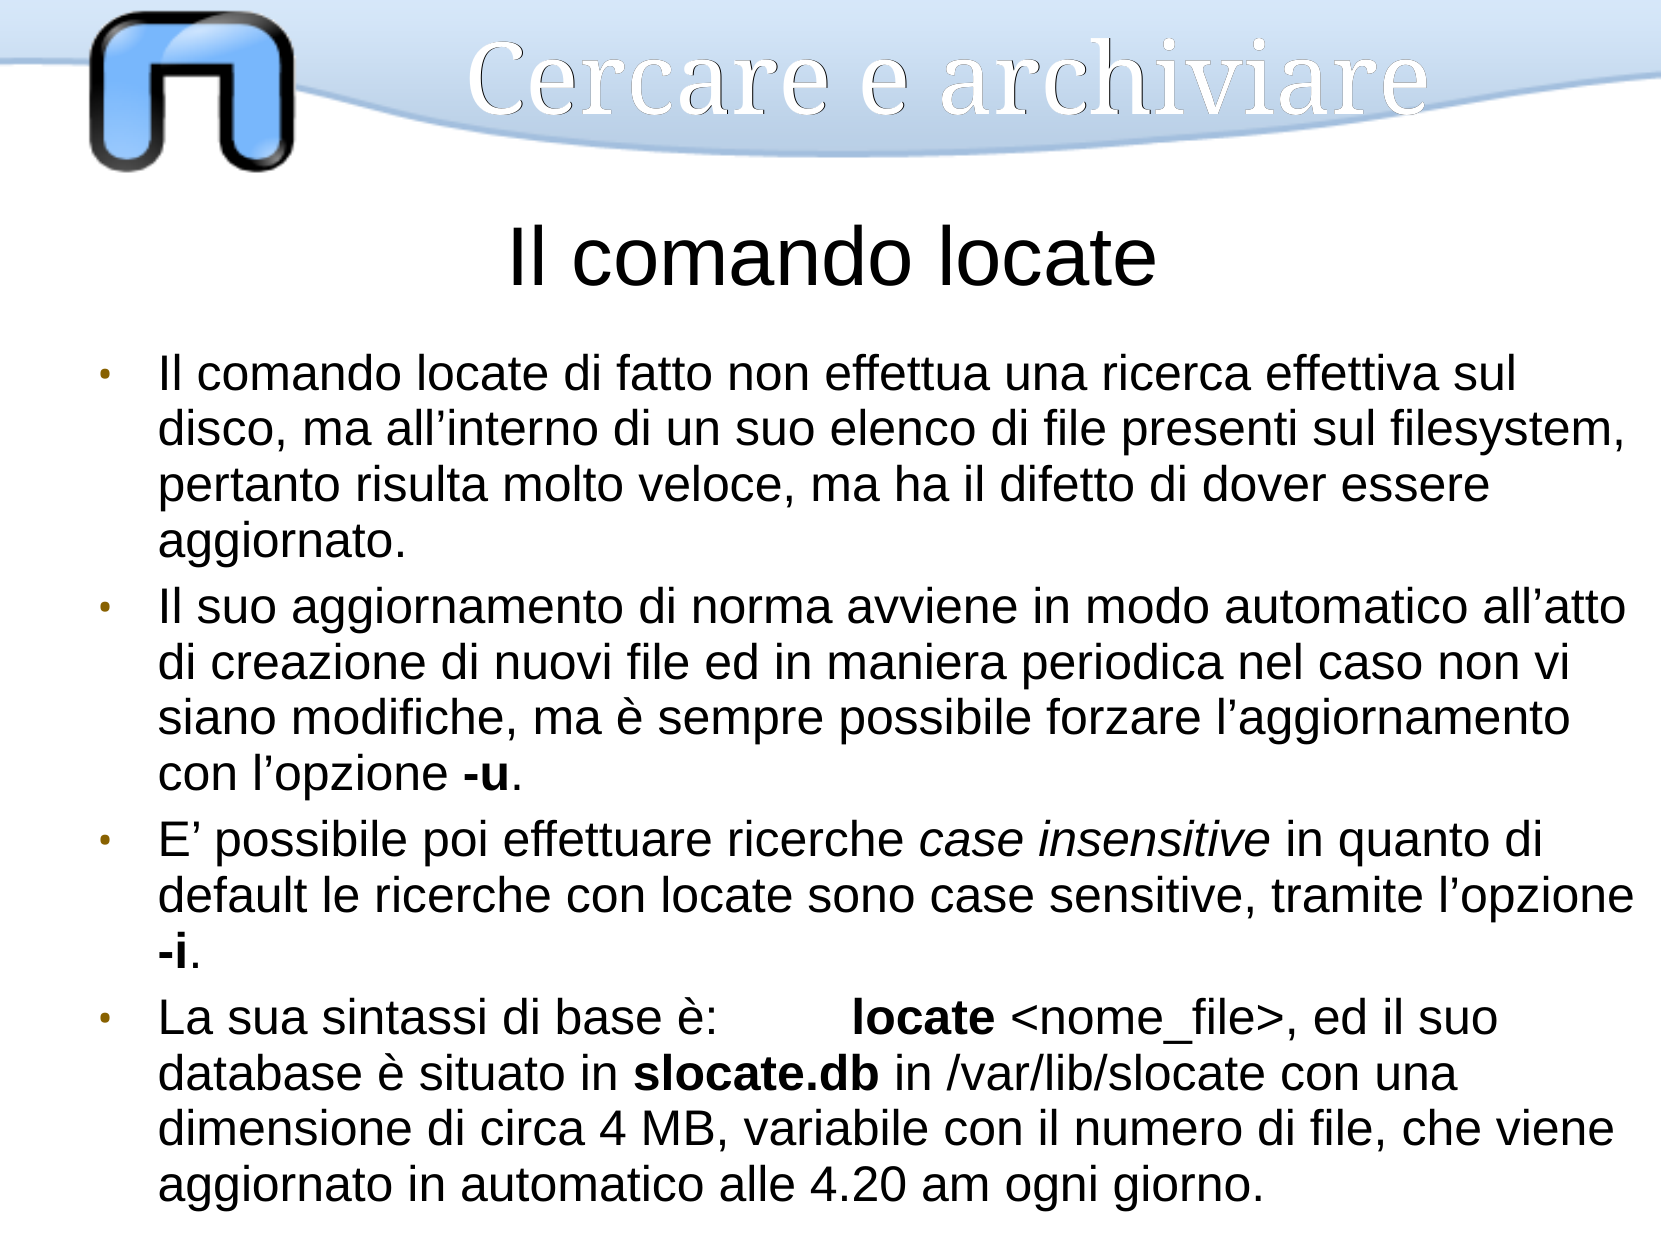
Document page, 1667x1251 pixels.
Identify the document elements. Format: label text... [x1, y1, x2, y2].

text_box Cercare e archiviare [449, 0, 1553, 167]
picture [0, 0, 1667, 1251]
list Il comando locate di fatto non effettua una ricerca effettiva sul disco, ma all’interno di un suo elenco di file presenti sul filesystem, pertanto risulta molto veloce, ma ha il difetto di dover essere aggiornato. Il suo aggiornamento di norma avviene in modo automatico all’atto di creazione di nuovi file ed in maniera periodica nel caso non vi siano modifiche, ma è sempre possibile forzare l’aggiornamento con l’opzione -u. E’ possibile poi effettuare ricerche case insensitive in quanto di default le ricerche con locate sono case sensitive, tramite l’opzione -i. La sua sintassi di base è: locate <nome_file>, ed il suo database è situato in slocate.db in /var/lib/slocate con una dimensione di circa 4 MB, variabile con il numero di file, che viene aggiornato in automatico alle 4.20 am ogni giorno. [48, 337, 1667, 1220]
title Il comando locate [125, 194, 1542, 320]
